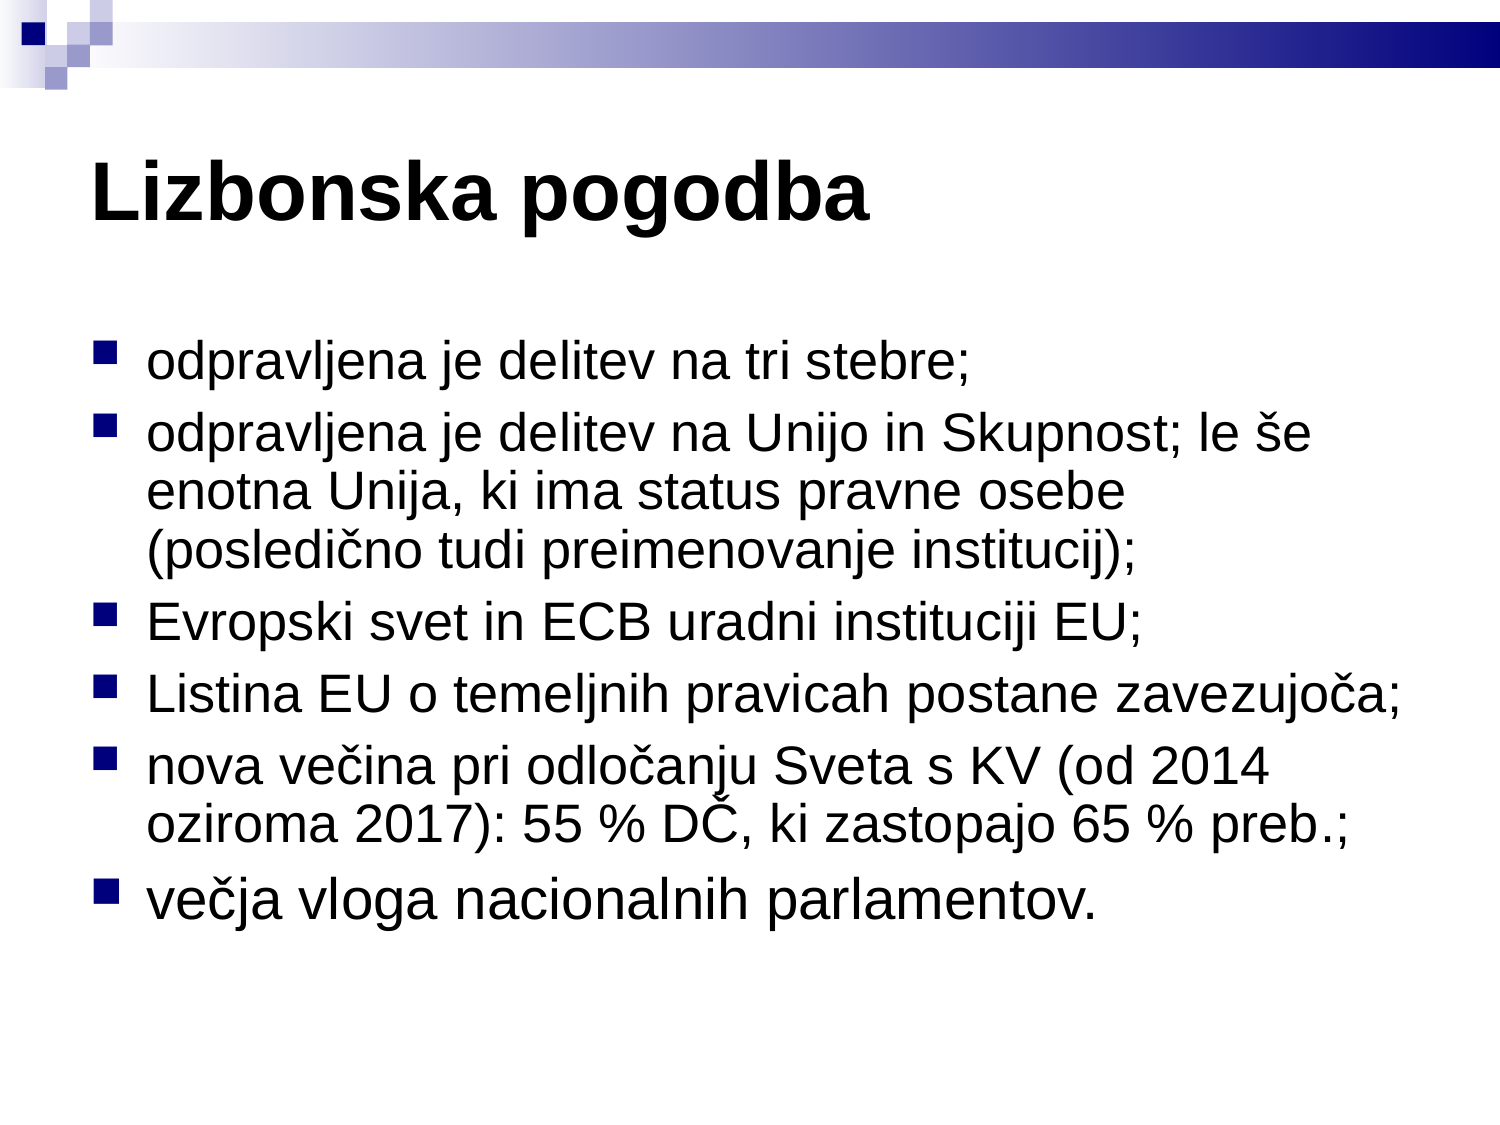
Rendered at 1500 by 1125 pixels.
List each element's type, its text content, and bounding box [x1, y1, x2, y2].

list odpravljena je delitev na tri stebre; odpravljena je delitev na Unijo in Skupnost; le še enotna Unija, ki ima status pravne osebe (posledično tudi preimenovanje institucij); Evropski svet in ECB uradni instituciji EU; Listina EU o temeljnih pravicah postane zavezujoča; nova večina pri odločanju Sveta s KV (od 2014 oziroma 2017): 55 % DČ, ki zastopajo 65 % preb.; večja vloga nacionalnih parlamentov. [75, 324, 1426, 1017]
title Lizbonska pogodba [75, 75, 1426, 301]
